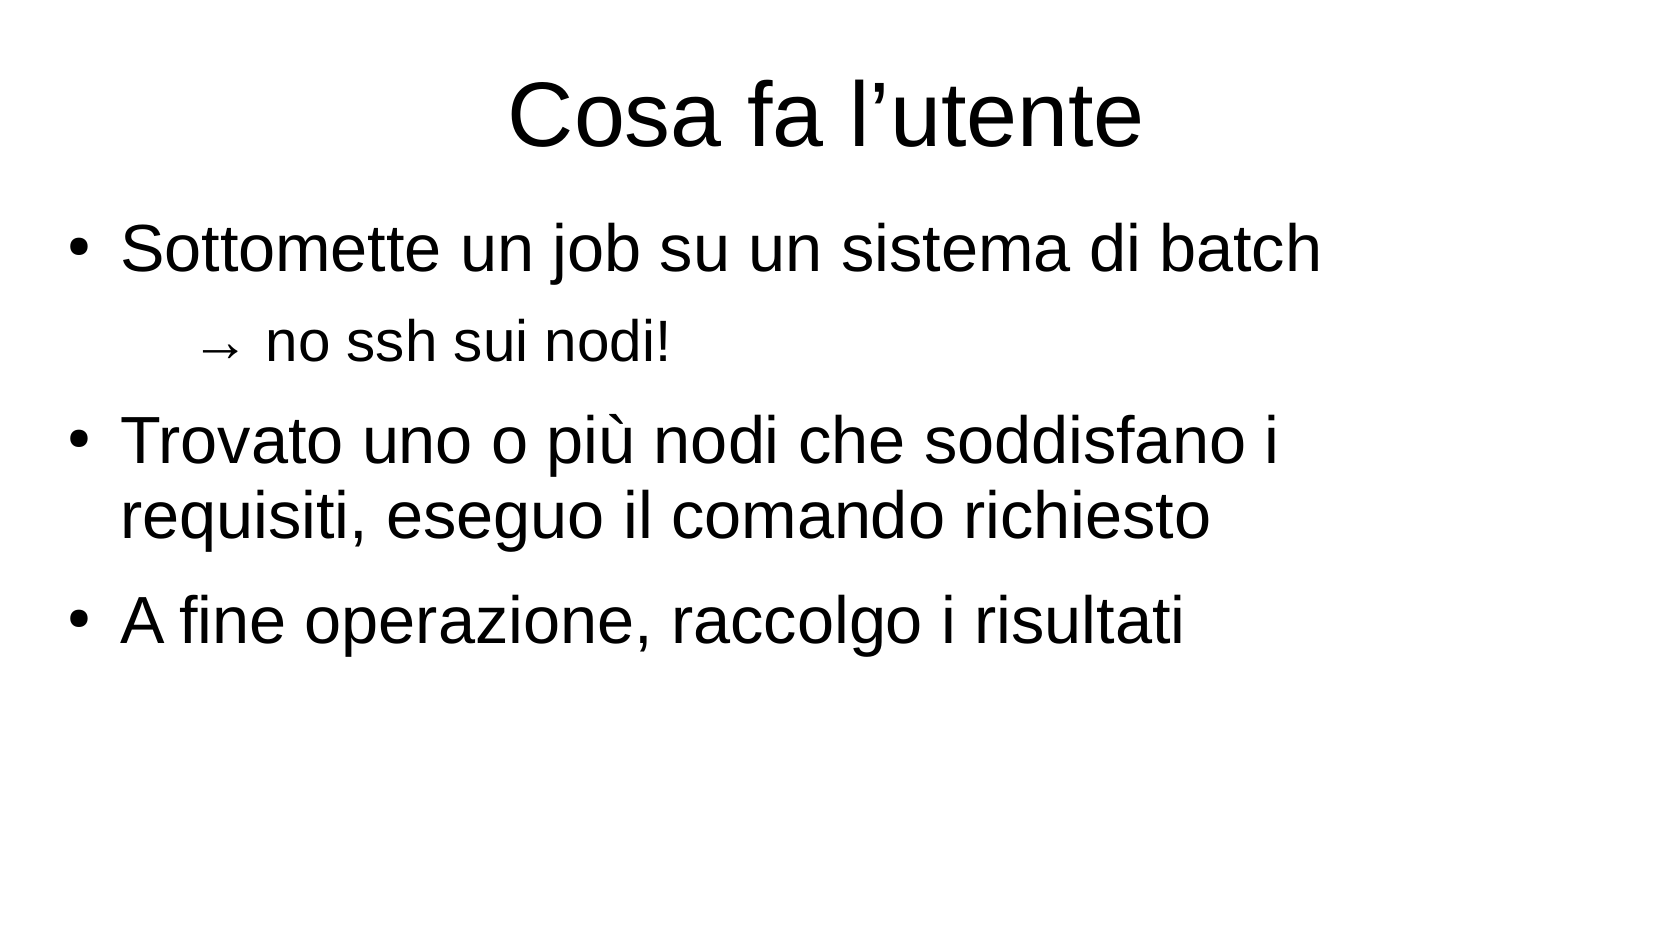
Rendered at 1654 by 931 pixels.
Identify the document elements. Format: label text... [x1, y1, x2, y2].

list Sottomette un job su un sistema di batch → no ssh sui nodi! Trovato uno o più nodi che soddisfano i requisiti, eseguo il comando richiesto A fine operazione, raccolgo i risultati [49, 210, 1538, 863]
title Cosa fa l’utente [82, 37, 1571, 193]
